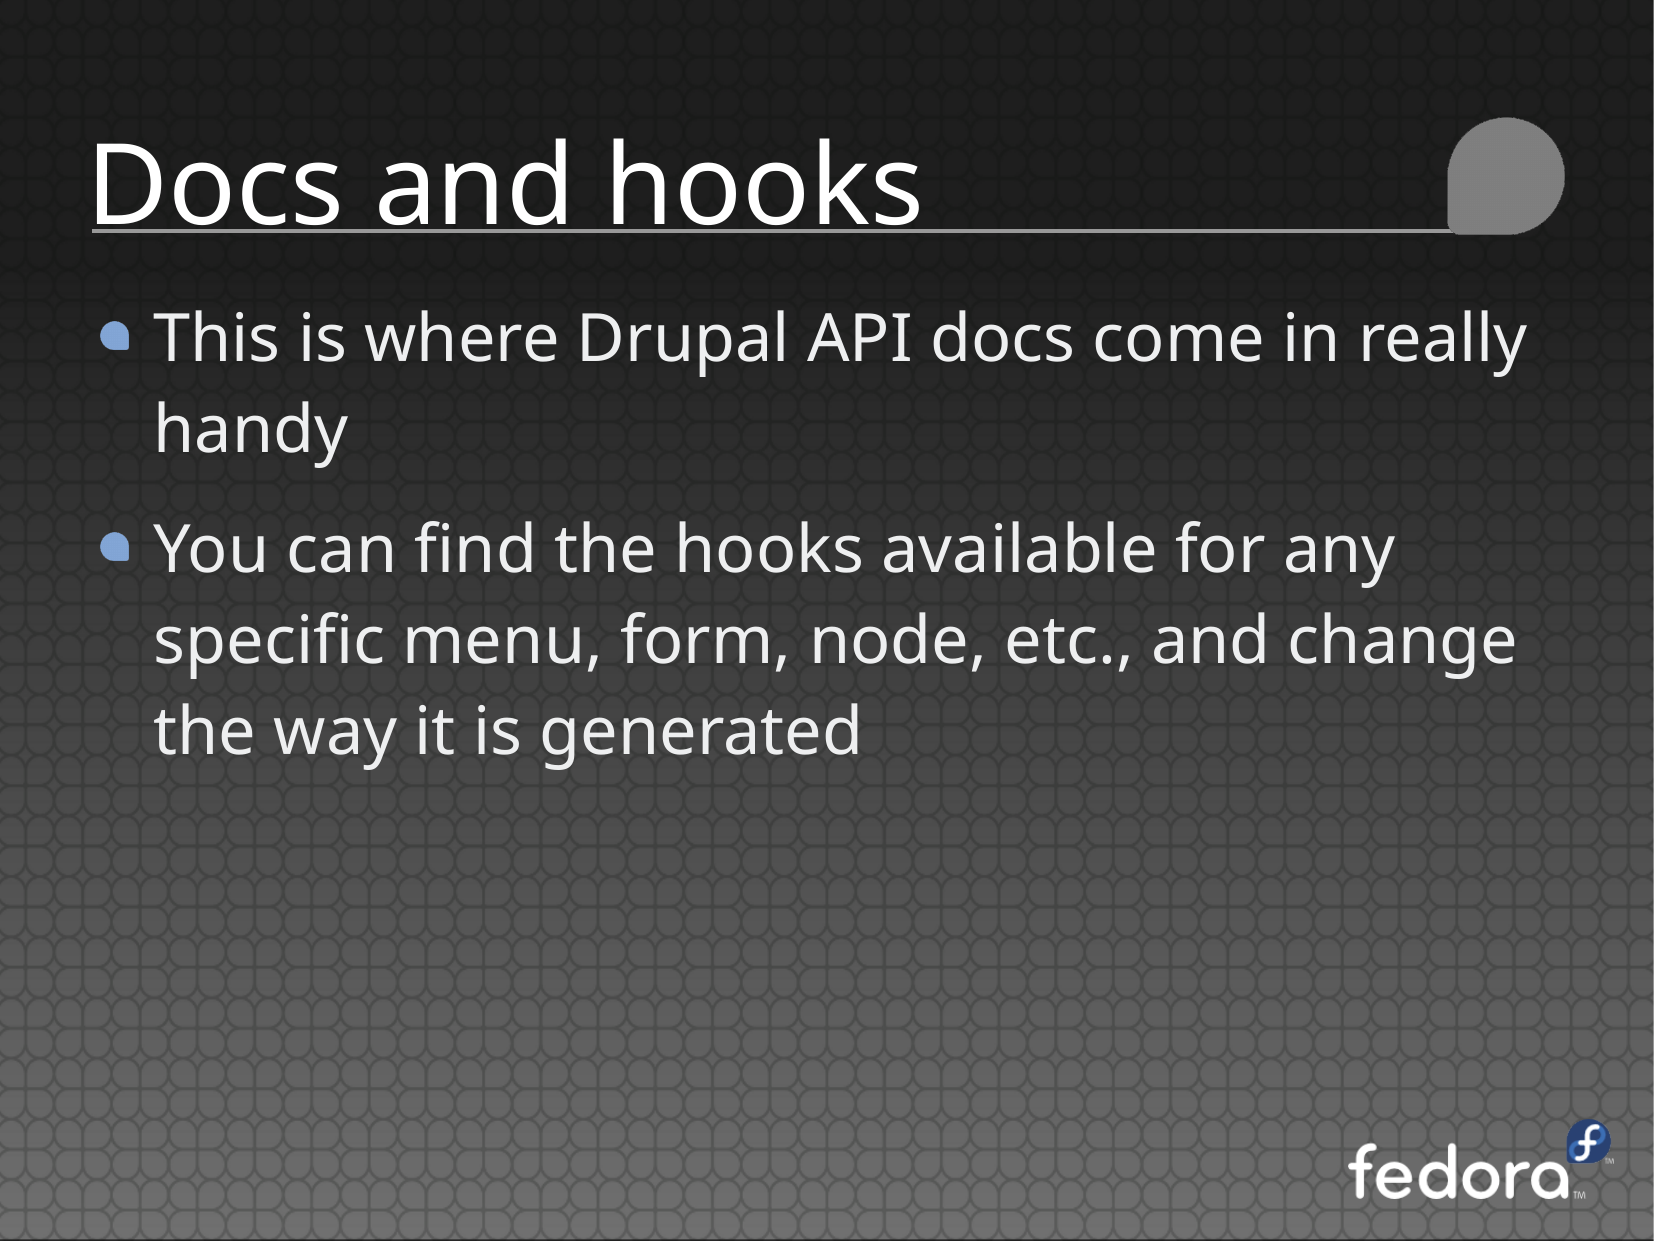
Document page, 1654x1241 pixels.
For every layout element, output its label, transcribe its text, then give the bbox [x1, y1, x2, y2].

picture [0, 0, 1654, 1241]
list This is where Drupal API docs come in really handy You can find the hooks available for any specific menu, form, node, etc., and change the way it is generated [82, 290, 1571, 1109]
title Docs and hooks [86, 112, 1576, 249]
